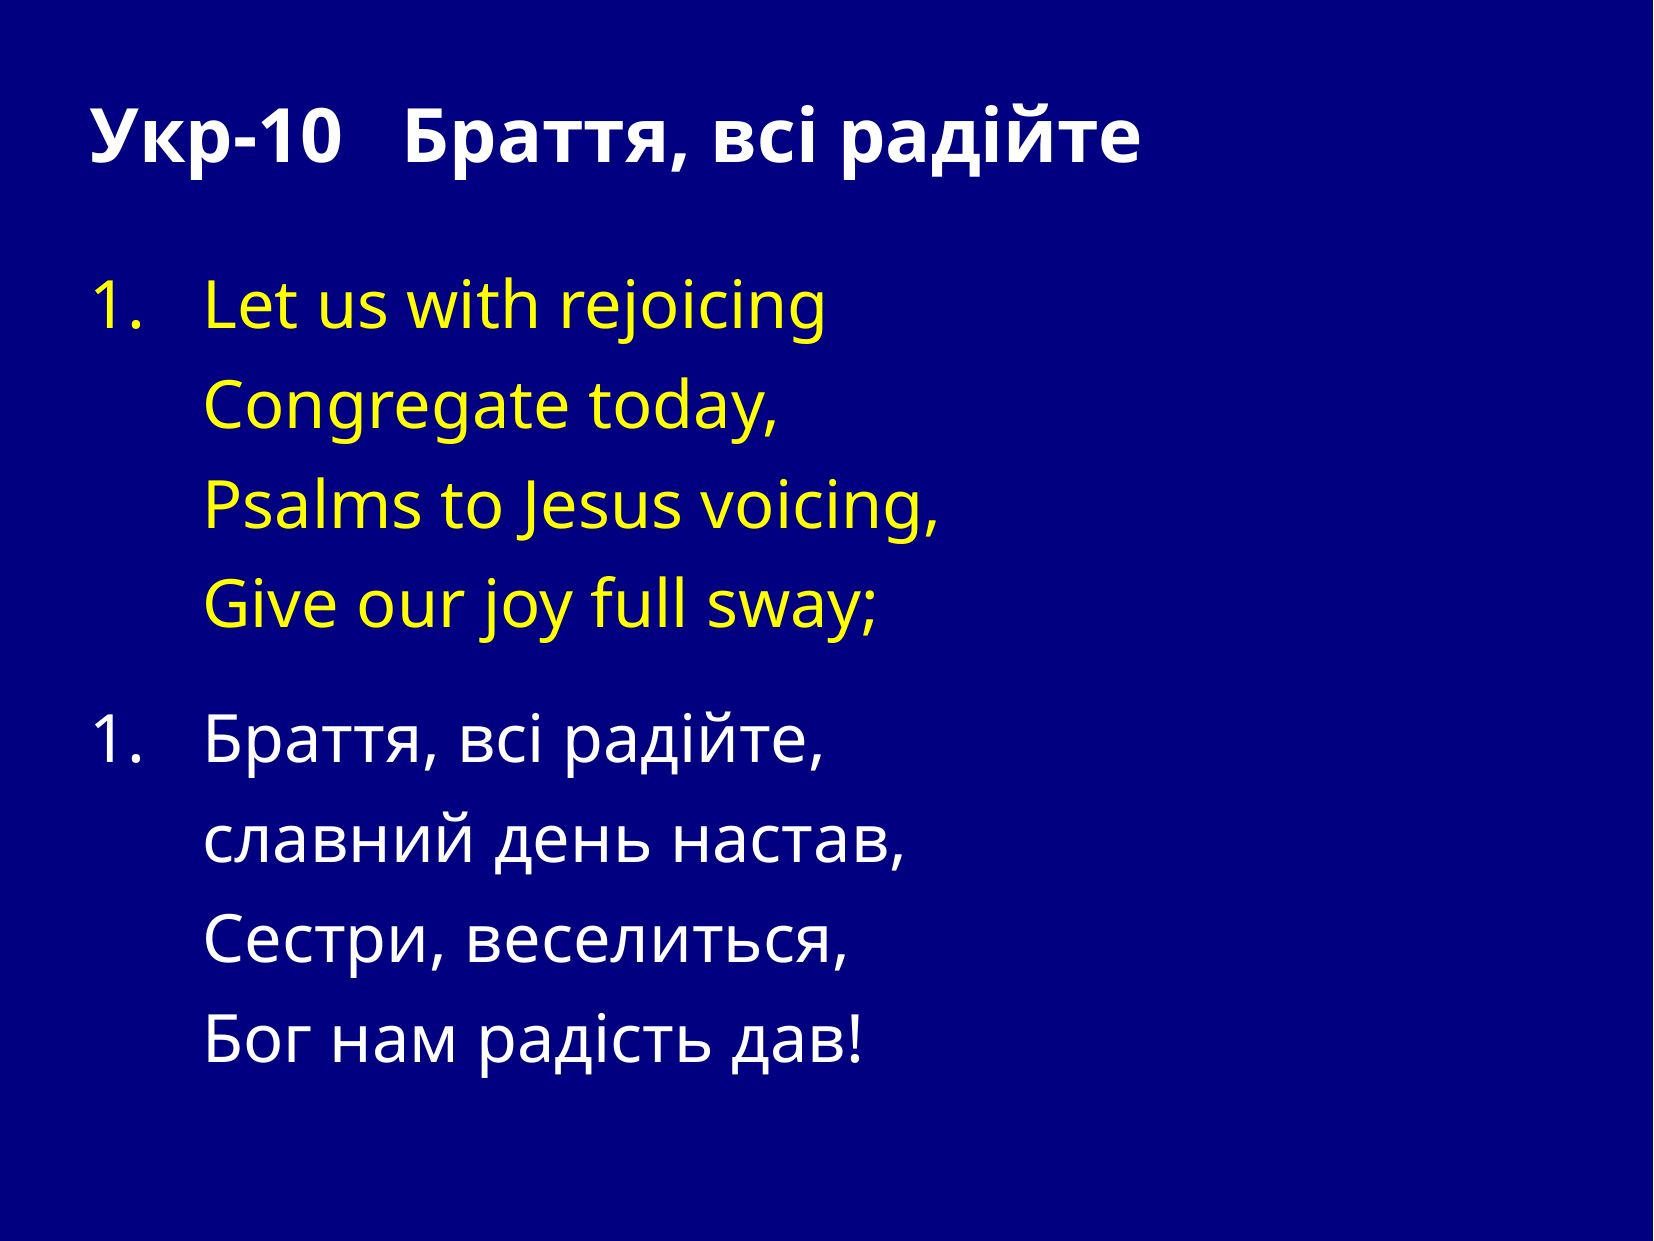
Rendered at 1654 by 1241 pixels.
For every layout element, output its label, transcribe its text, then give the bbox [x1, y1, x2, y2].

text_box 1. Браття, всі радійте, славний день настав, Сестри, веселиться, Бог нам радість дав! [75, 675, 1576, 1163]
text_box Укр-10 Браття, всі радійте [75, 75, 1576, 188]
text_box 1. Let us with rejoicing Congregate today, Psalms to Jesus voicing, Give our joy full sway; [75, 188, 1576, 638]
